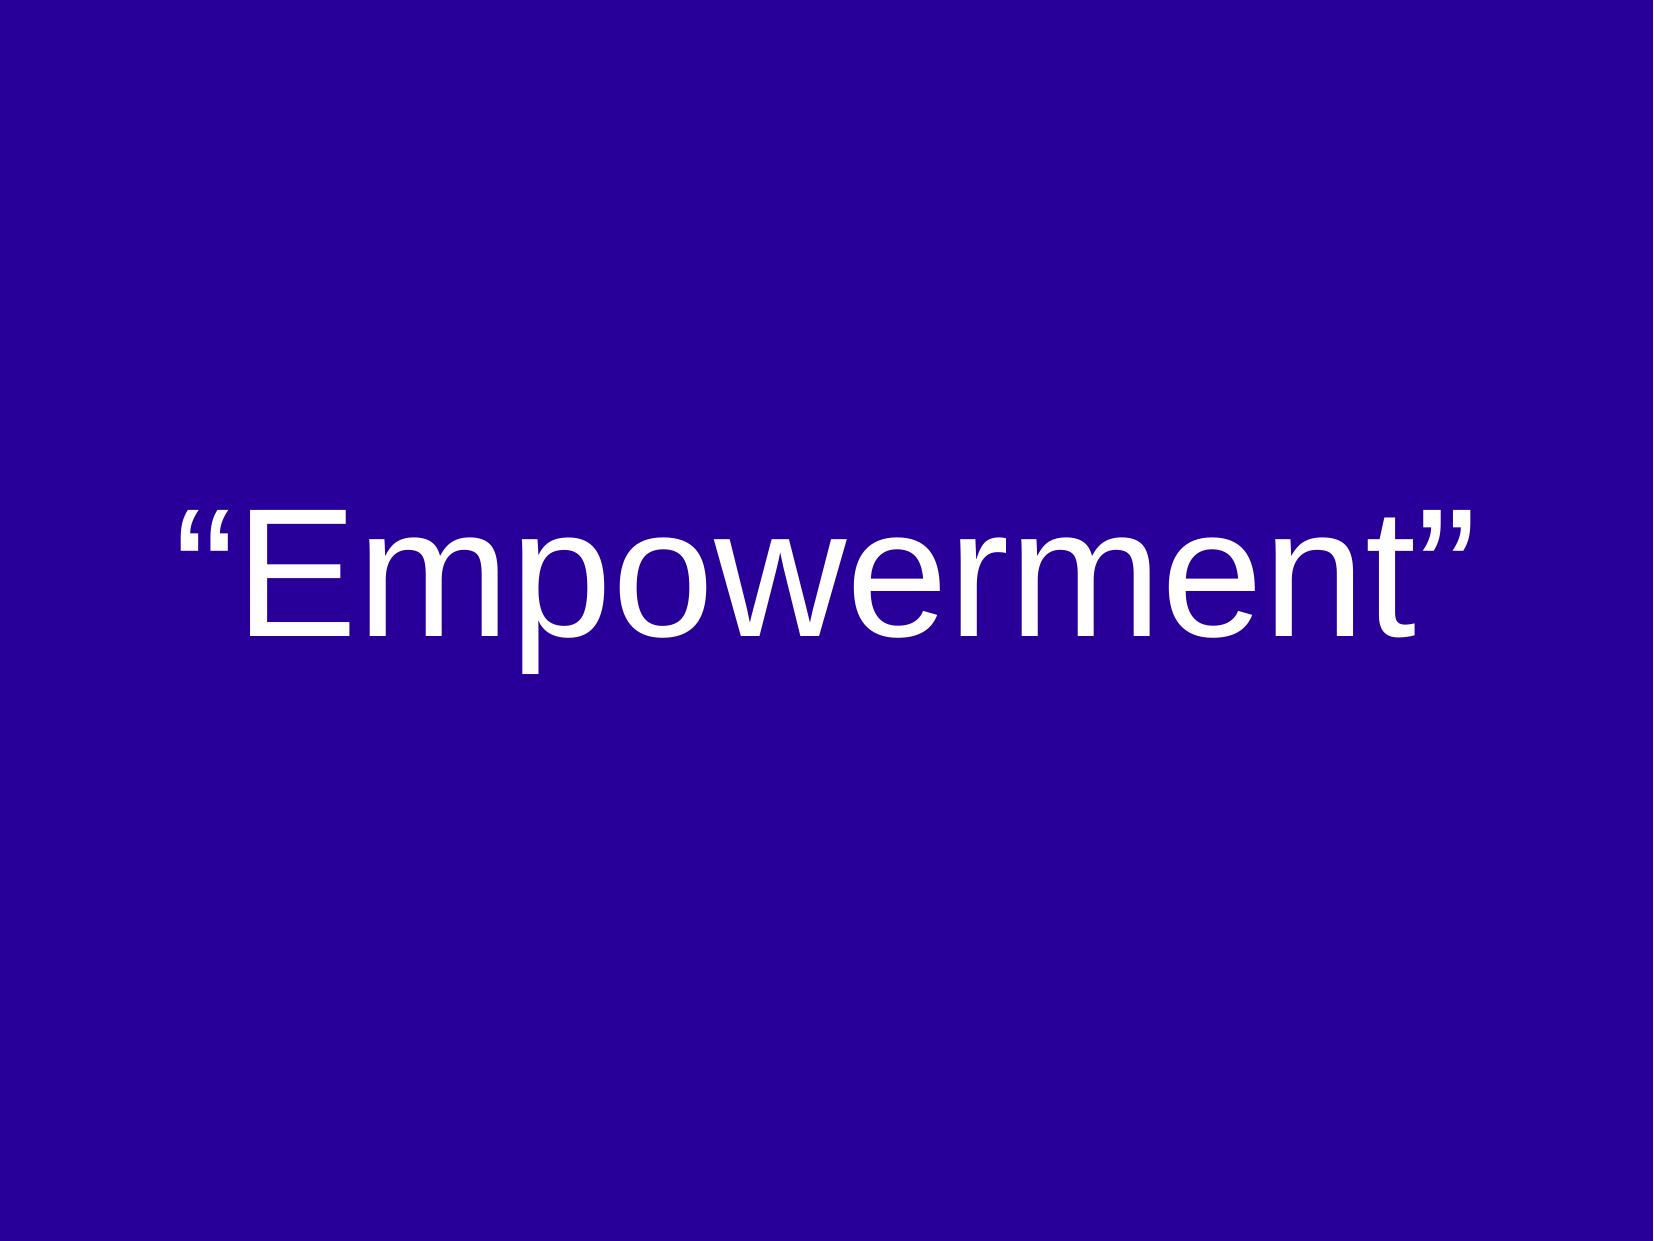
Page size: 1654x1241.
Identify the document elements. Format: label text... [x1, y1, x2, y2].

title “Empowerment” [82, 468, 1571, 676]
